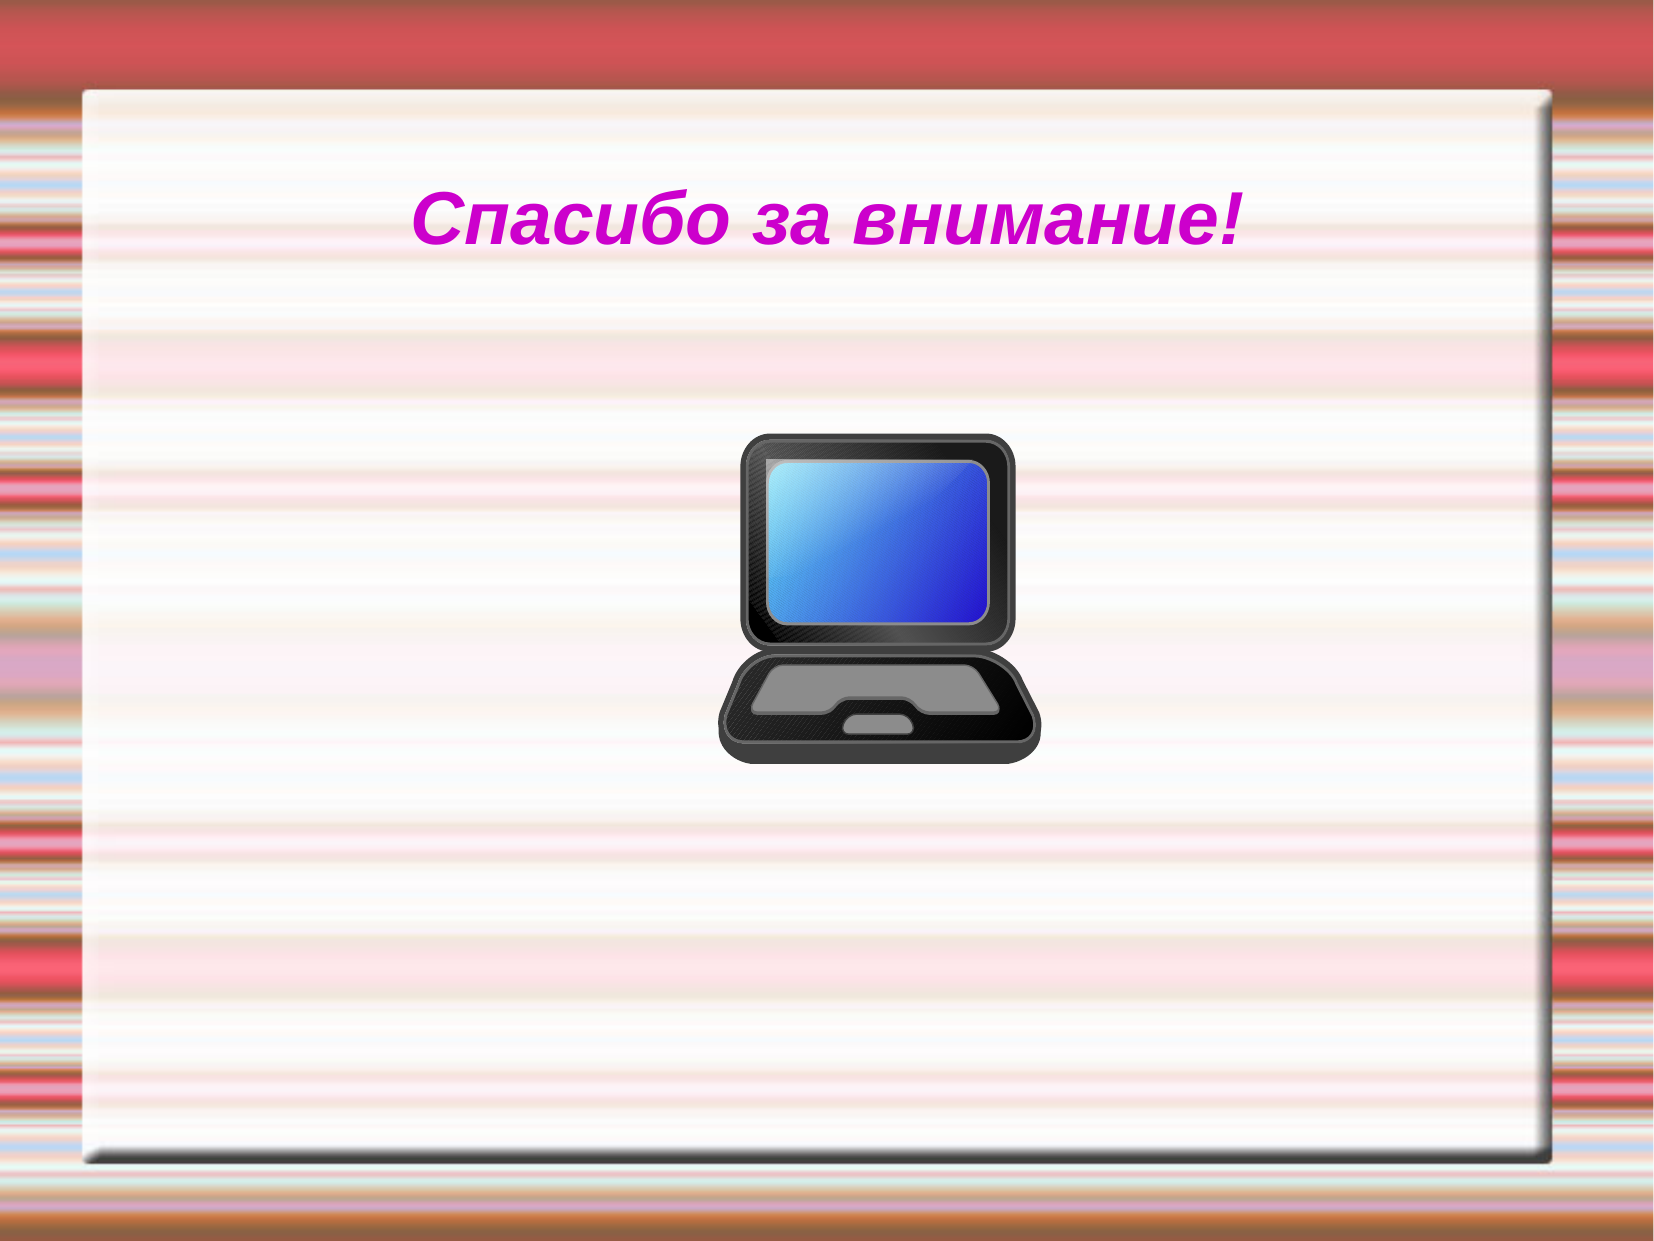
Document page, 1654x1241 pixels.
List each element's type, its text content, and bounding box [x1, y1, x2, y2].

title Спасибо за внимание! [121, 114, 1534, 322]
picture [0, 0, 1654, 1241]
